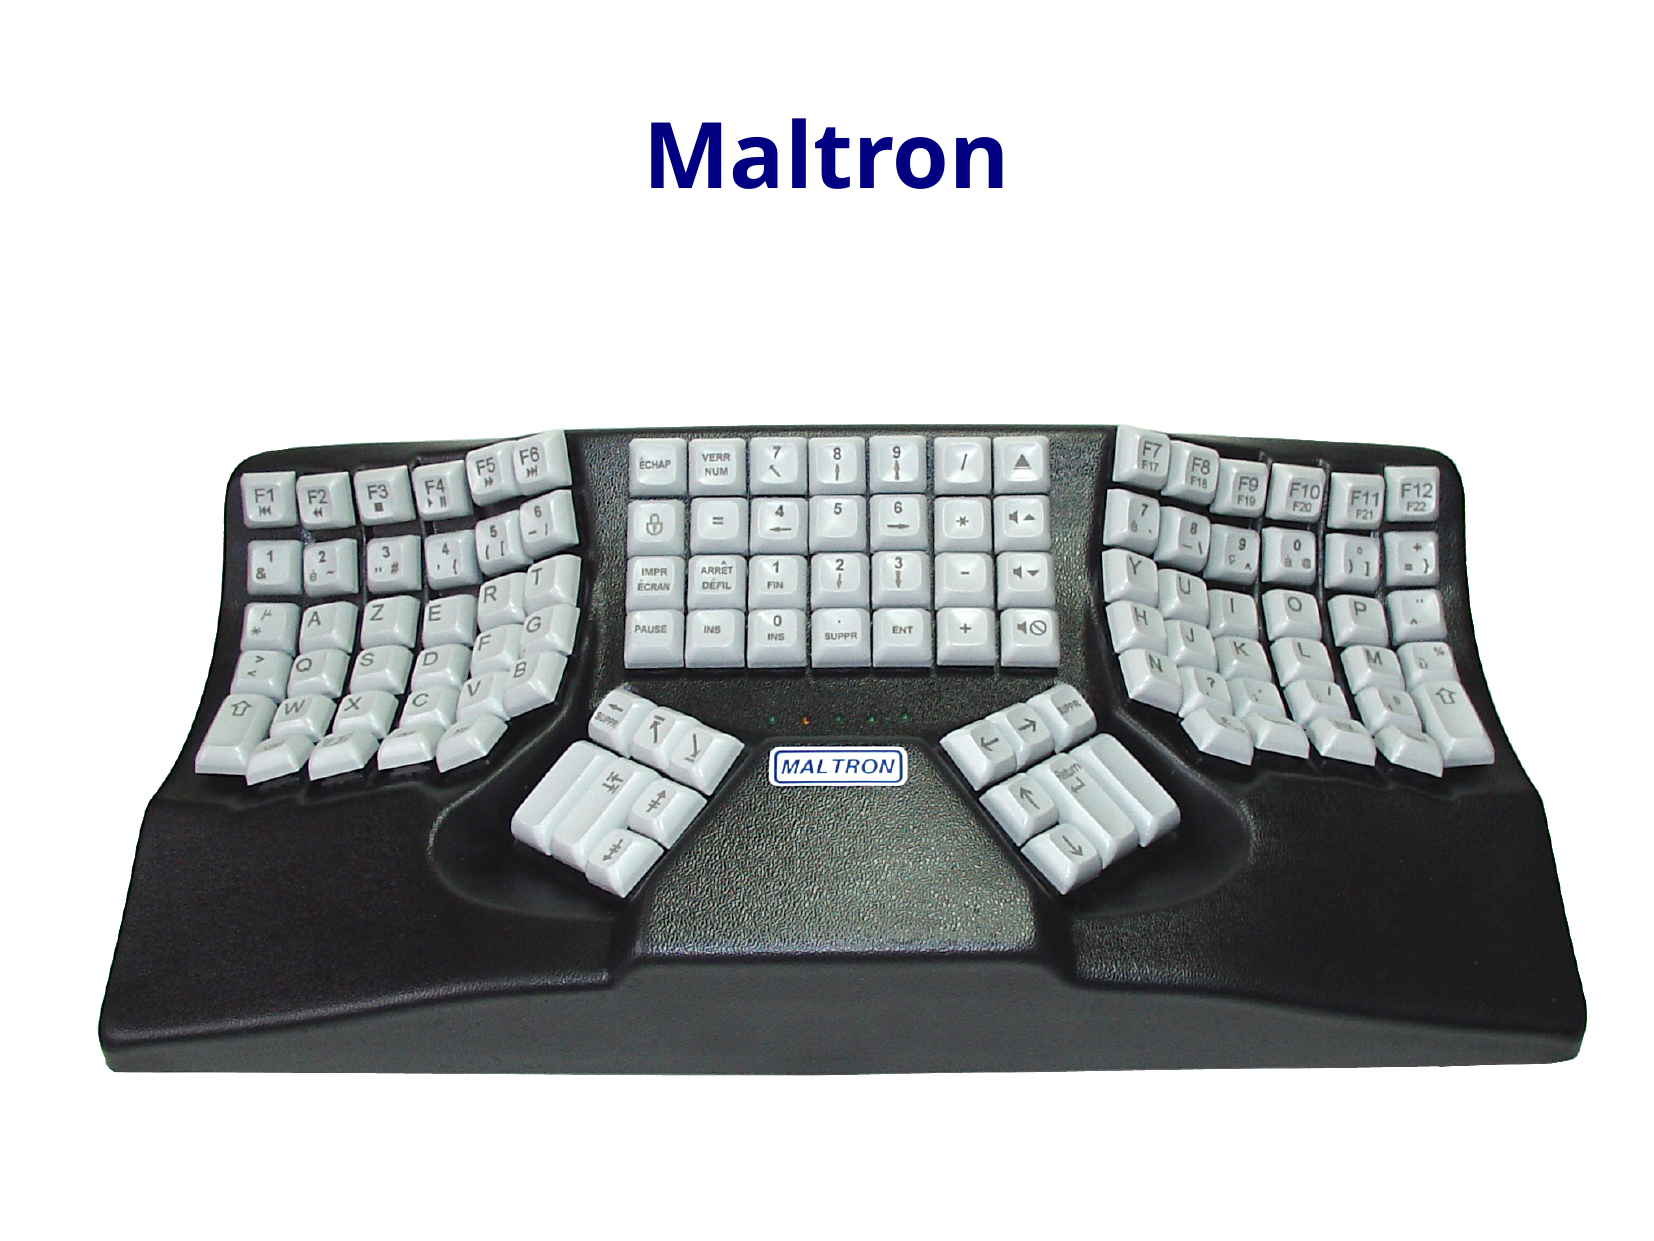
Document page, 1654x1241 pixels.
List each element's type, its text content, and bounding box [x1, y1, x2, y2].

picture [88, 416, 1595, 1086]
title Maltron [82, 56, 1571, 250]
